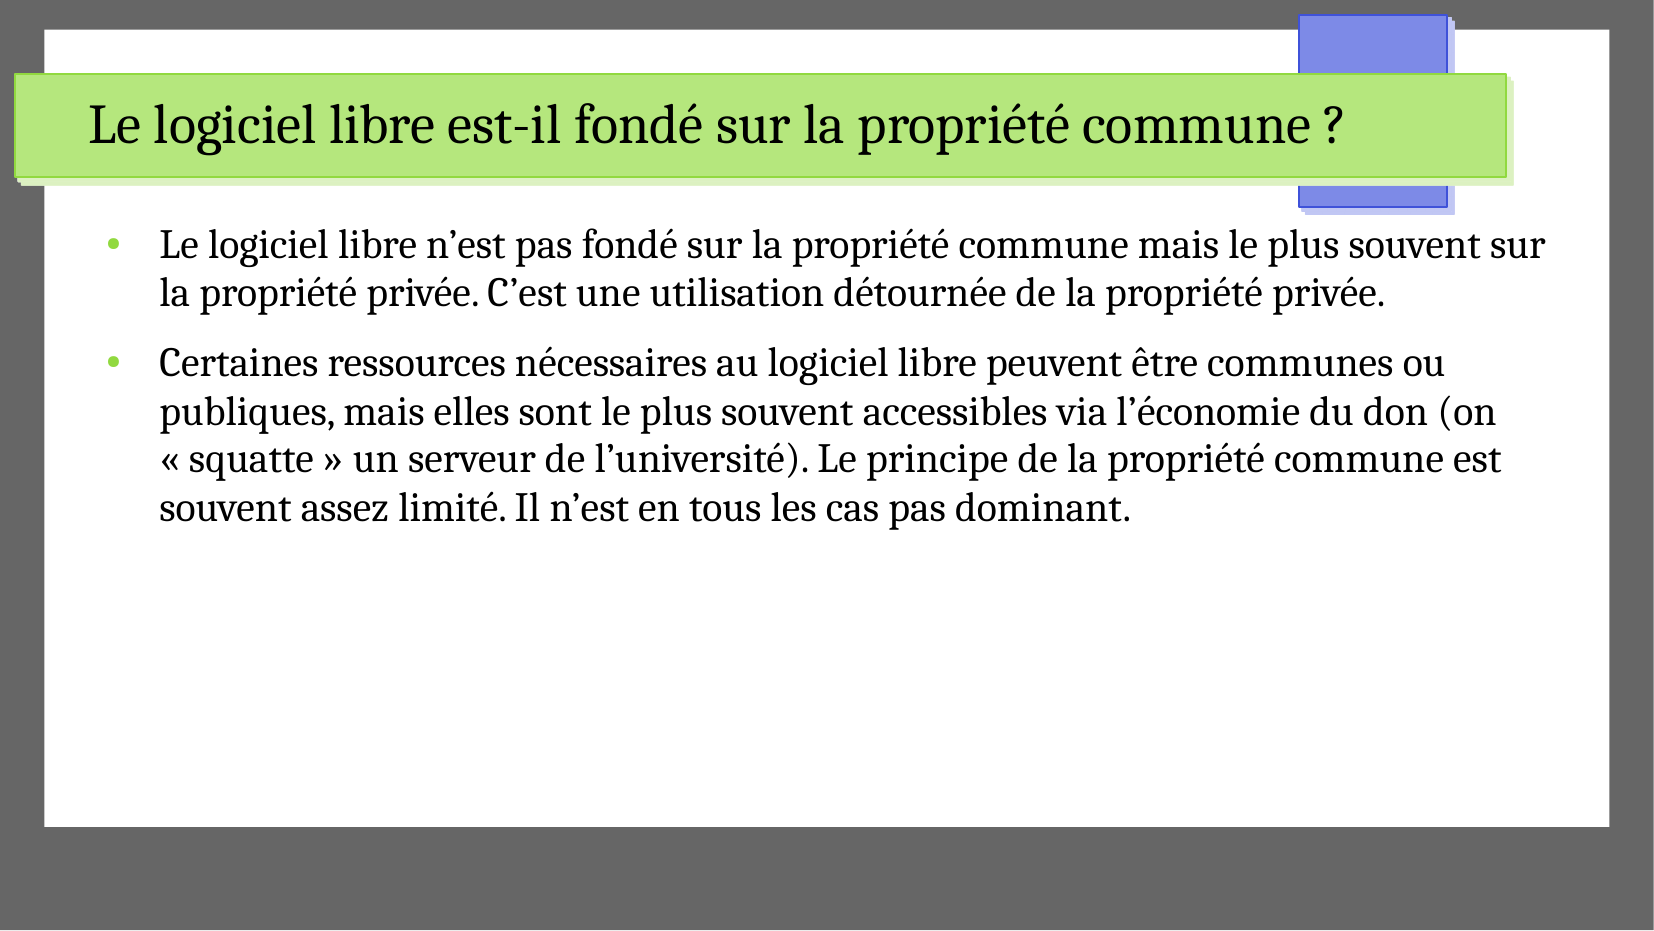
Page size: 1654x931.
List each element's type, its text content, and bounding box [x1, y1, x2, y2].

title Le logiciel libre est-il fondé sur la propriété commune ? [88, 73, 1506, 178]
list Le logiciel libre n’est pas fondé sur la propriété commune mais le plus souvent sur la propriété privée. C’est une utilisation détournée de la propriété privée. Certaines ressources nécessaires au logiciel libre peuvent être communes ou publiques, mais elles sont le plus souvent accessibles via l’économie du don (on « squatte » un serveur de l’université). Le principe de la propriété commune est souvent assez limité. Il n’est en tous les cas pas dominant. [88, 221, 1565, 813]
